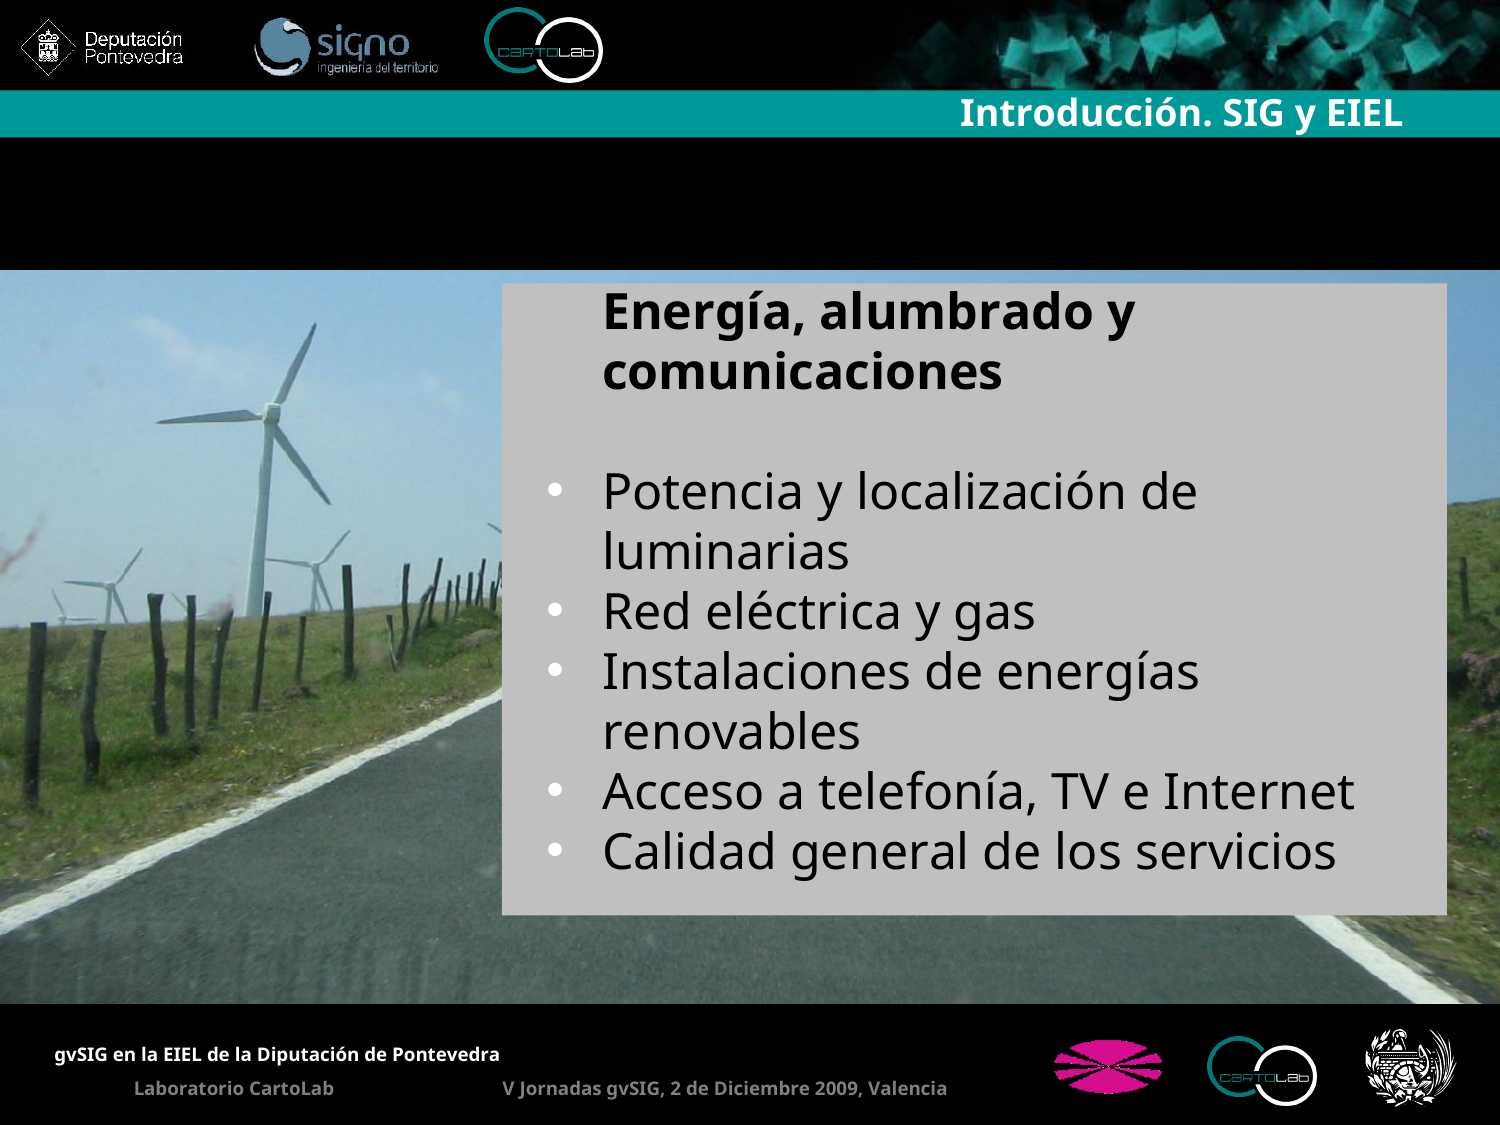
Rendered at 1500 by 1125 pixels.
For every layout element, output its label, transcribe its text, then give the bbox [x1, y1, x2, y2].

picture [1207, 1036, 1317, 1106]
picture [0, 0, 438, 90]
picture [484, 7, 603, 83]
text_box [501, 283, 1447, 916]
picture [1052, 1038, 1164, 1095]
text_box Introducción. SIG y EIEL [945, 82, 1496, 142]
picture [0, 270, 1500, 1004]
text_box Energía, alumbrado y comunicaciones Potencia y localización de luminarias Red eléctrica y gas Instalaciones de energías renovables Acceso a telefonía, TV e Internet Calidad general de los servicios [531, 271, 1447, 888]
picture [844, 0, 1500, 90]
